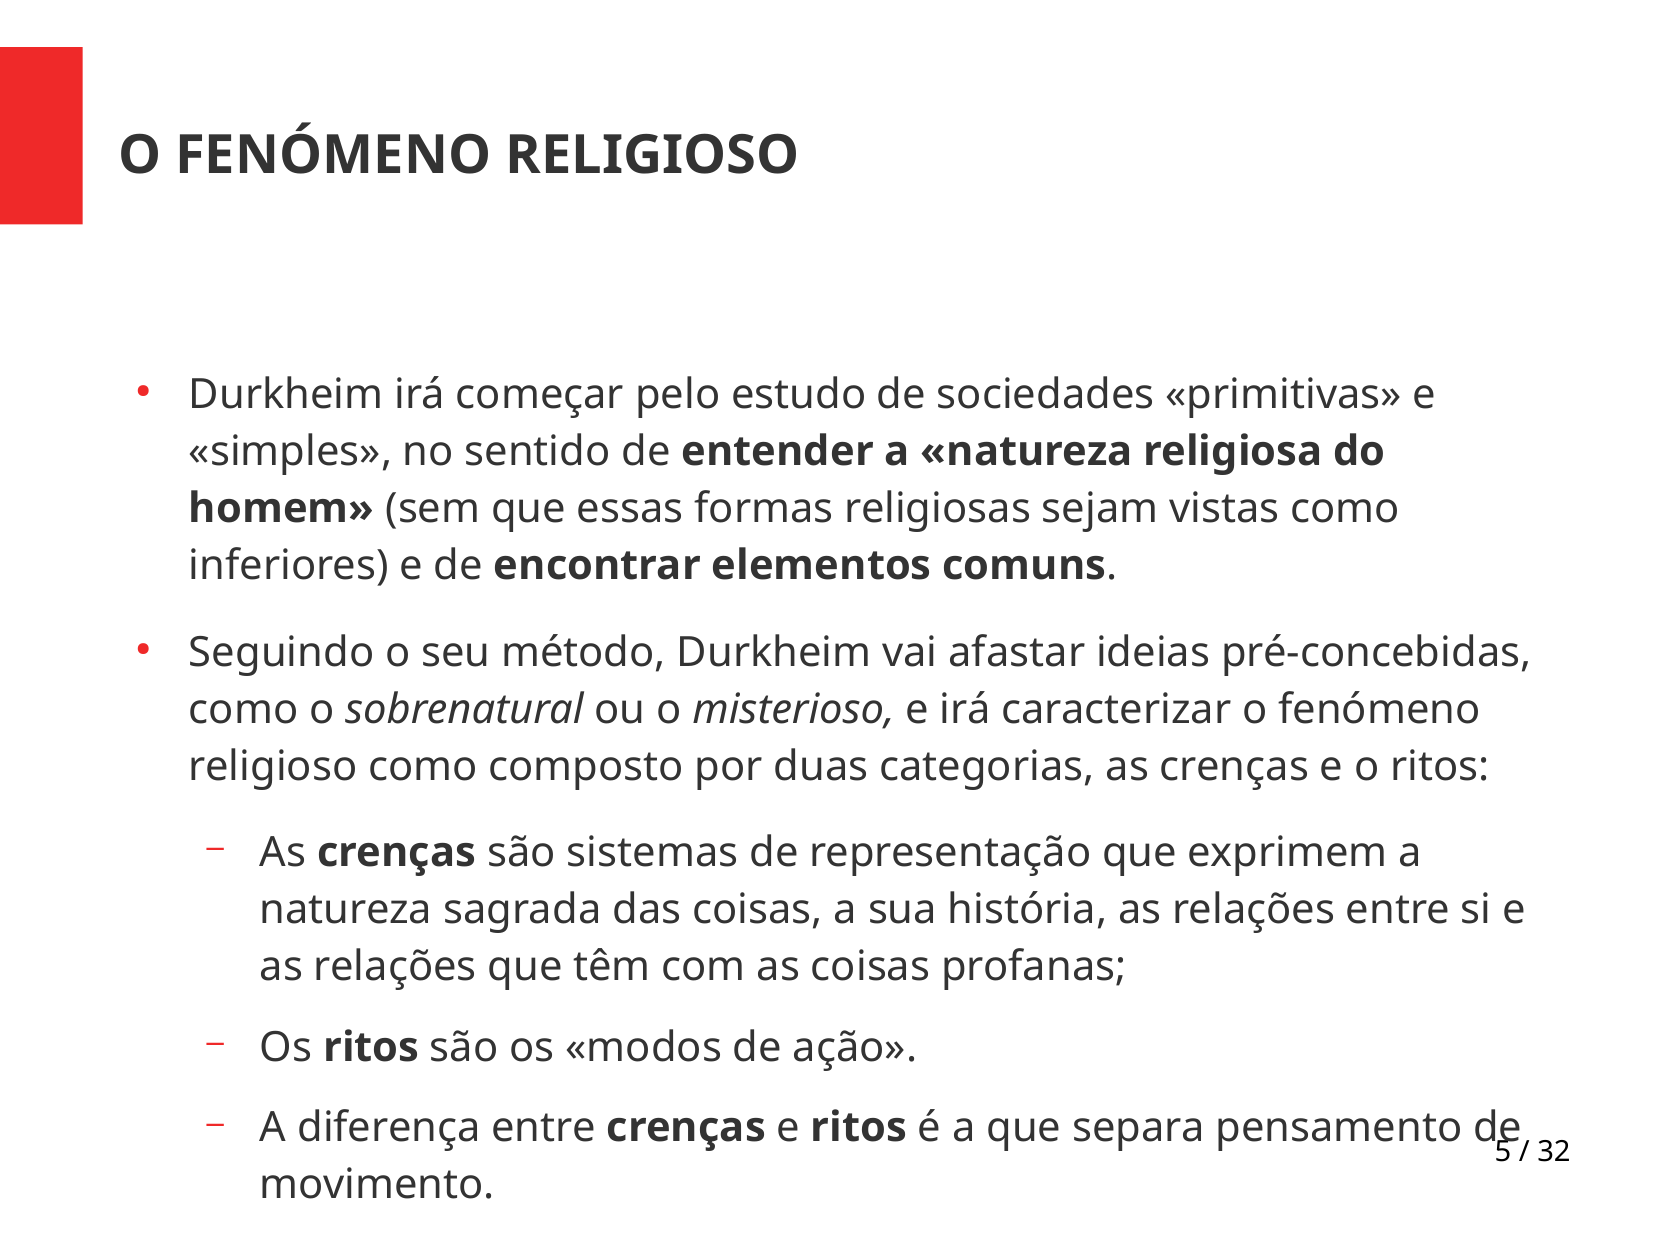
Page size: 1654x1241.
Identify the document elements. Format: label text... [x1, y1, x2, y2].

list Durkheim irá começar pelo estudo de sociedades «primitivas» e «simples», no sentido de entender a «natureza religiosa do homem» (sem que essas formas religiosas sejam vistas como inferiores) e de encontrar elementos comuns. Seguindo o seu método, Durkheim vai afastar ideias pré-concebidas, como o sobrenatural ou o misterioso, e irá caracterizar o fenómeno religioso como composto por duas categorias, as crenças e o ritos: As crenças são sistemas de representação que exprimem a natureza sagrada das coisas, a sua história, as relações entre si e as relações que têm com as coisas profanas; Os ritos são os «modos de ação». A diferença entre crenças e ritos é a que separa pensamento de movimento. [118, 277, 1536, 997]
title O FENÓMENO RELIGIOSO [118, 49, 1571, 257]
